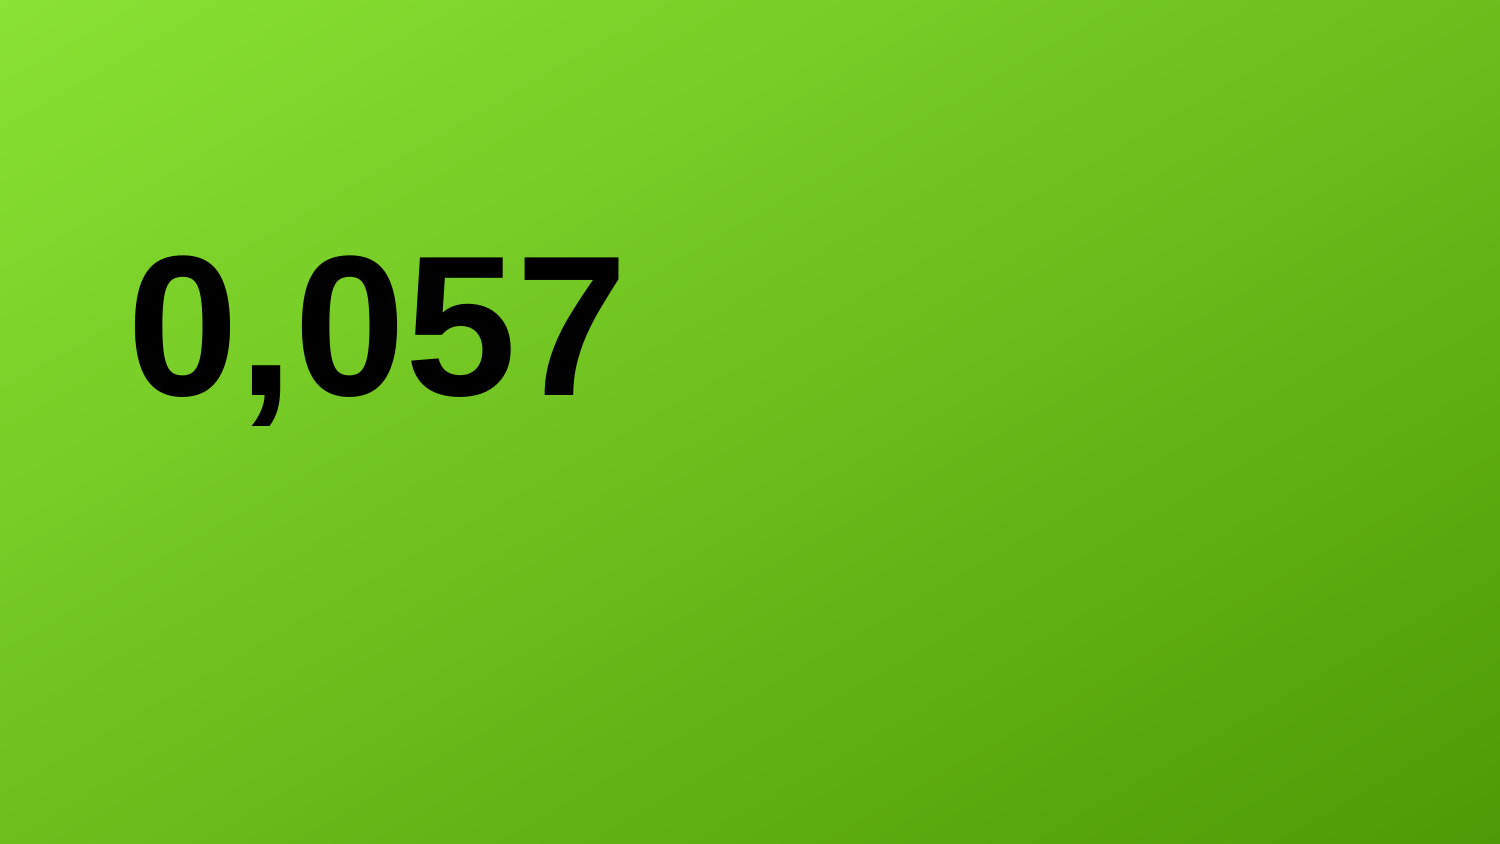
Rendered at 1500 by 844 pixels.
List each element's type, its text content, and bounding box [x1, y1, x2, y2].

title 0,057 [112, 259, 1388, 450]
